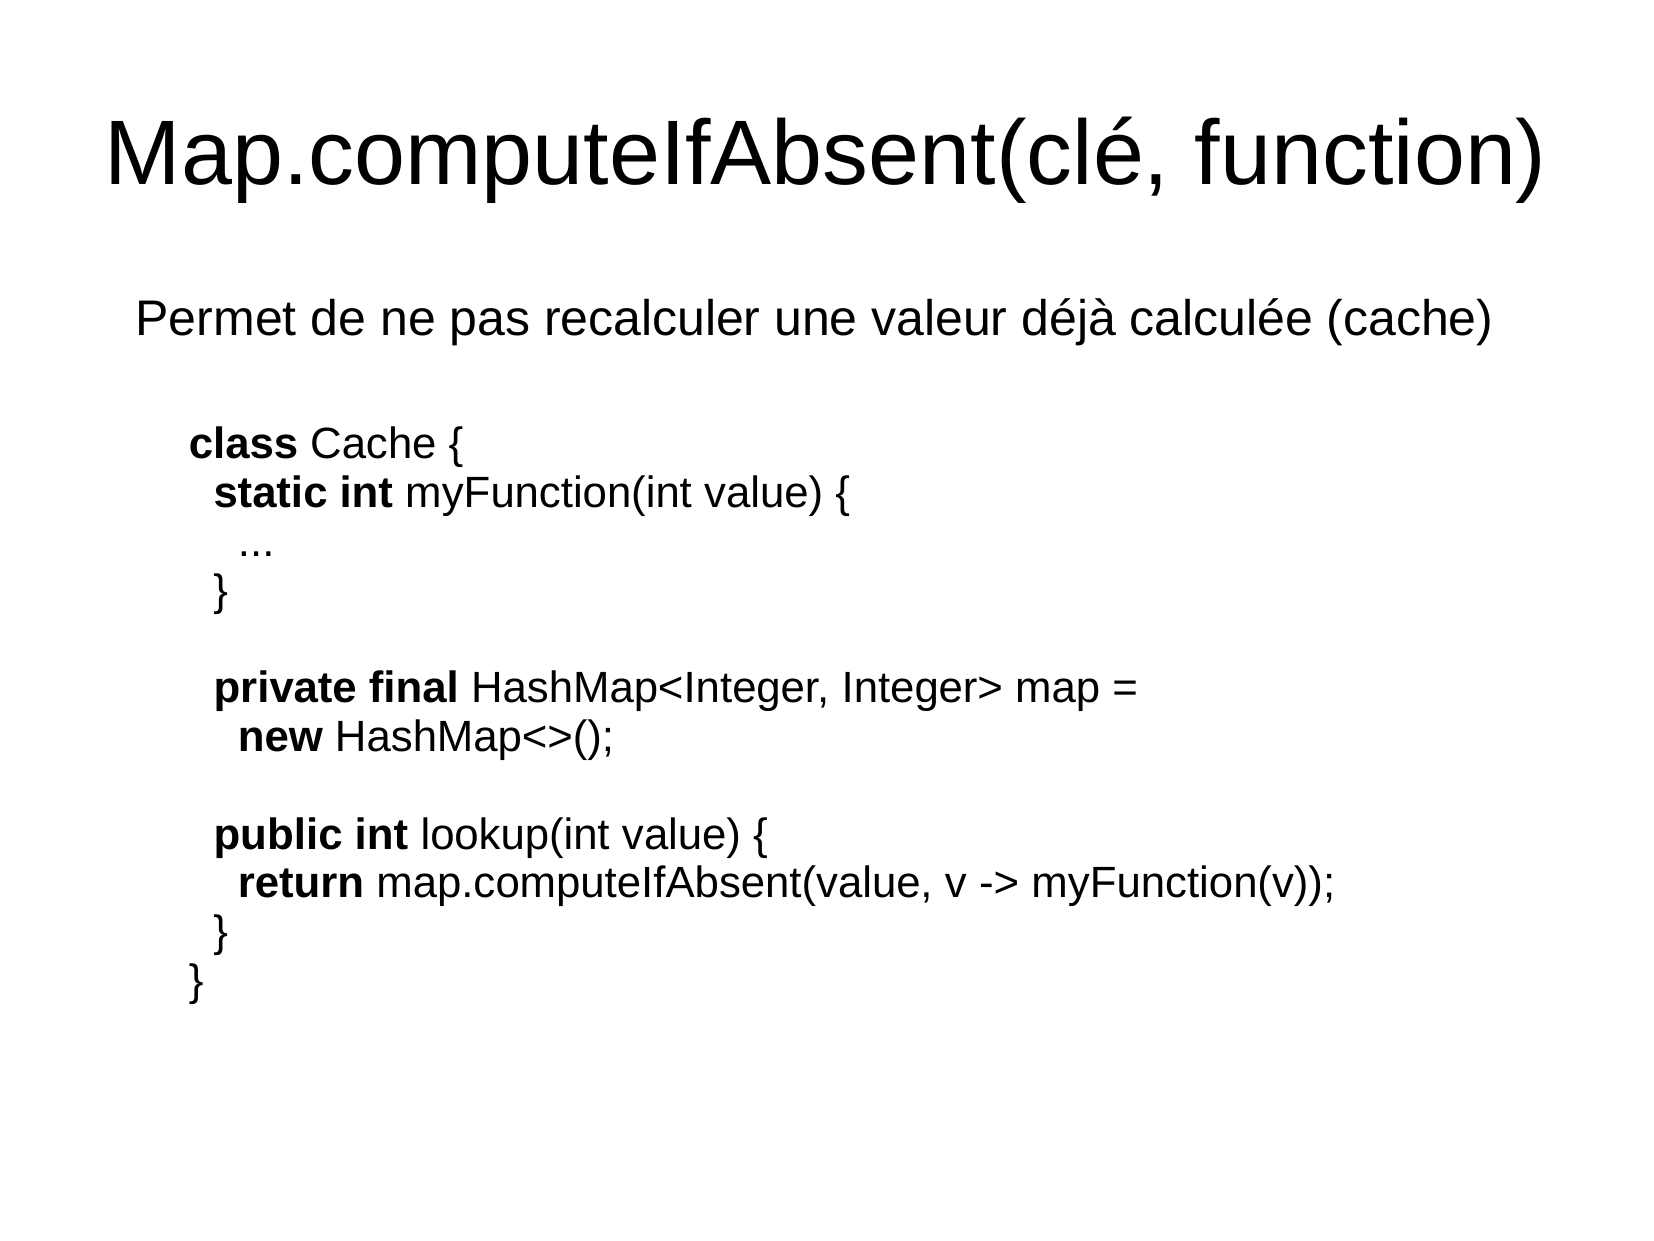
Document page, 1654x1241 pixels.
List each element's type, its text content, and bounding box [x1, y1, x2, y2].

title Map.computeIfAbsent(clé, function) [82, 49, 1571, 257]
list Permet de ne pas recalculer une valeur déjà calculée (cache) class Cache { static int myFunction(int value) { ... } private final HashMap<Integer, Integer> map = new HashMap<>(); public int lookup(int value) { return map.computeIfAbsent(value, v -> myFunction(v)); } } [82, 290, 1571, 1066]
